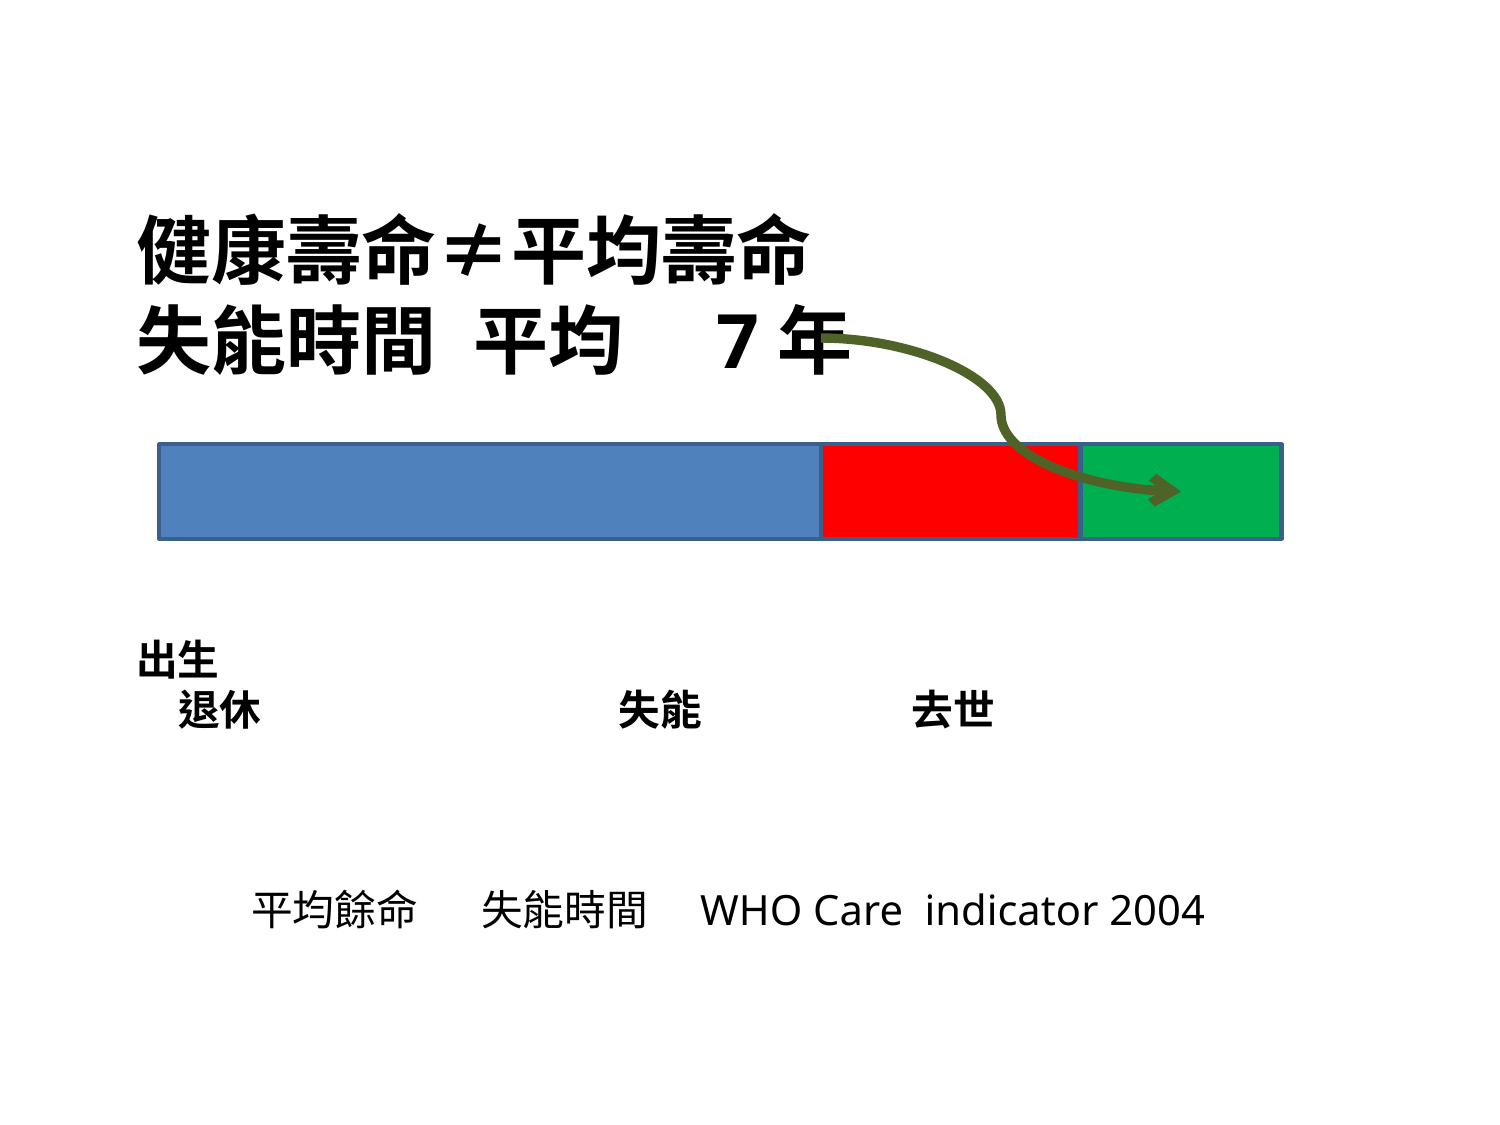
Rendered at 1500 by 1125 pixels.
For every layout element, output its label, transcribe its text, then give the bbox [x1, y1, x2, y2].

text_box 健康壽命≠平均壽命 失能時間 平均 7年 出生 退休 失能 去世 平均餘命 失能時間 WHO Care indicator 2004 [121, 196, 1459, 1125]
text_box [159, 444, 1282, 539]
